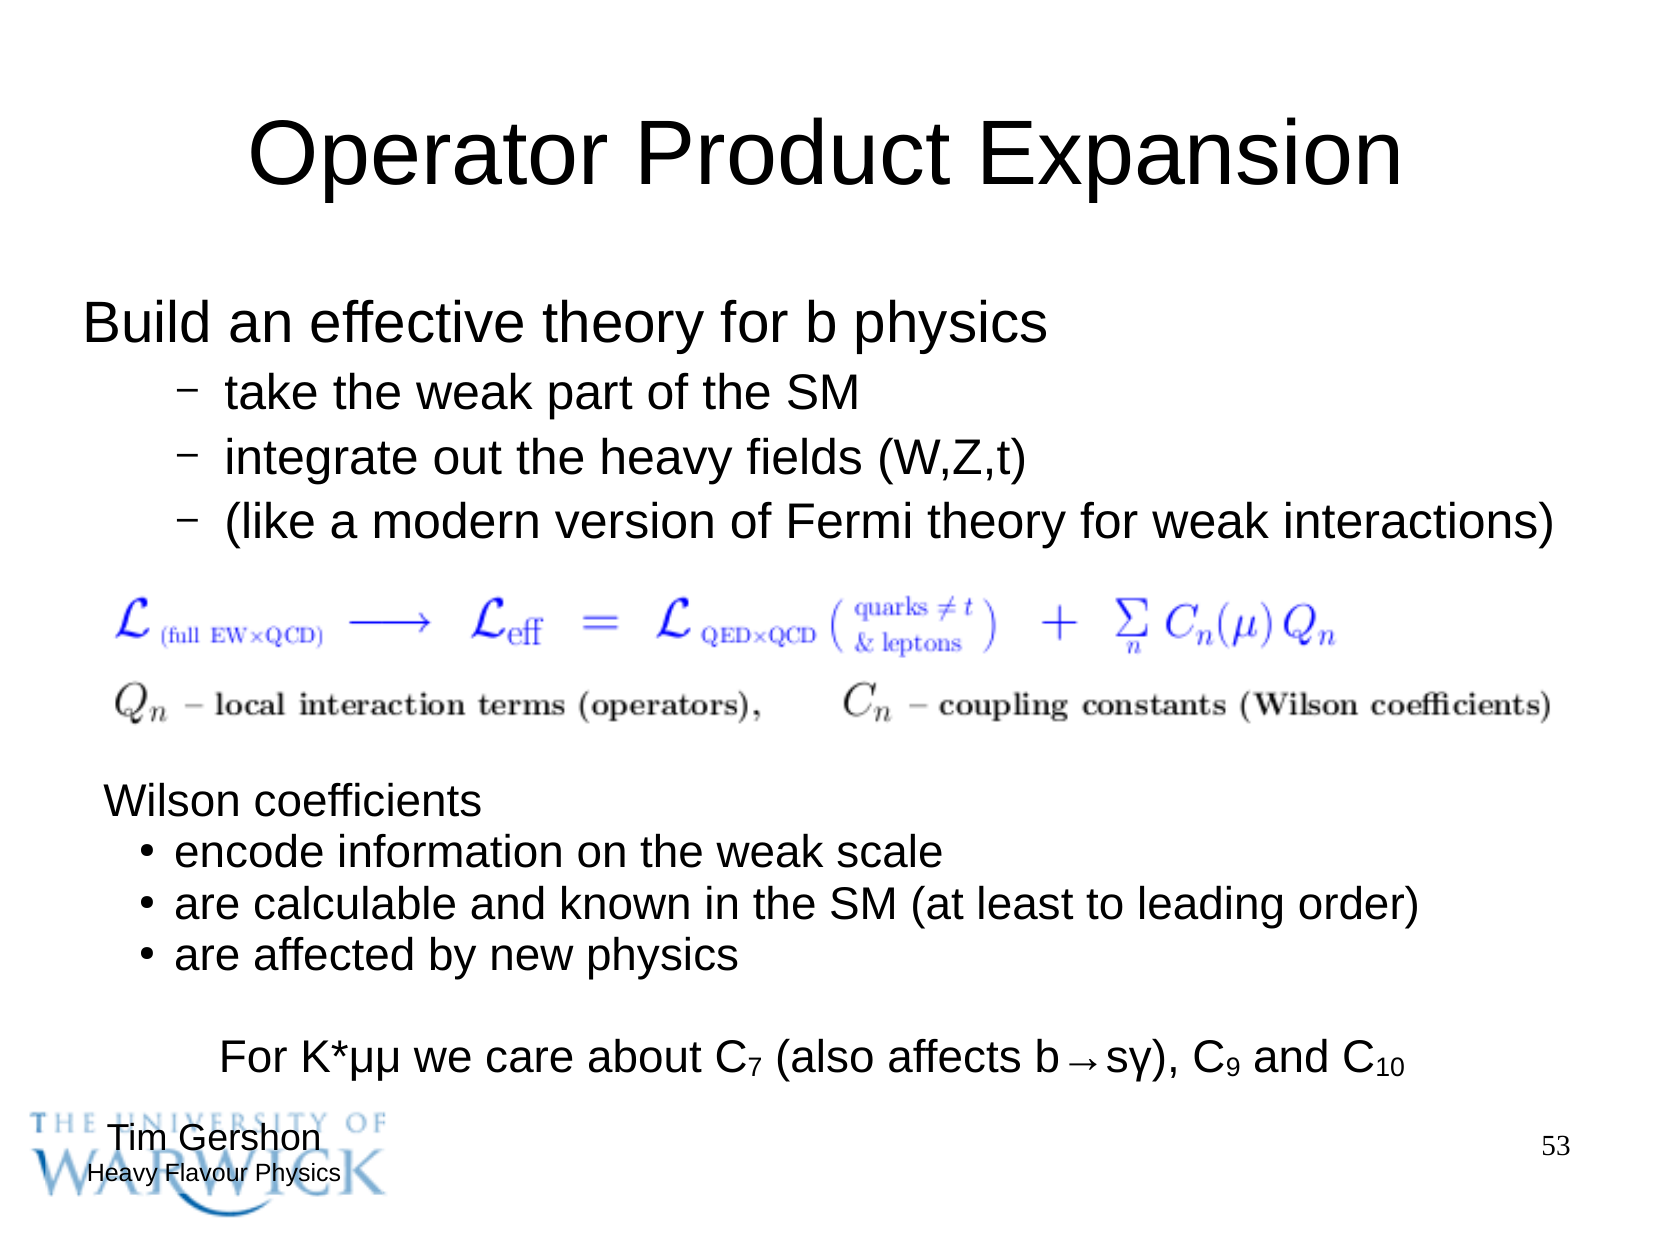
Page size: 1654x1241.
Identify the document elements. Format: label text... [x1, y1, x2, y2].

text_box Wilson coefficients encode information on the weak scale are calculable and known in the SM (at least to leading order) are affected by new physics For K*μμ we care about C7 (also affects b→sγ), C9 and C10 [88, 767, 1536, 1106]
text_box Tim Gershon Heavy Flavour Physics [45, 1108, 383, 1194]
picture [93, 571, 1569, 745]
title Operator Product Expansion [82, 56, 1571, 250]
list Build an effective theory for b physics take the weak part of the SM integrate out the heavy fields (W,Z,t) (like a modern version of Fermi theory for weak interactions) [82, 290, 1571, 1094]
picture [19, 1106, 406, 1232]
